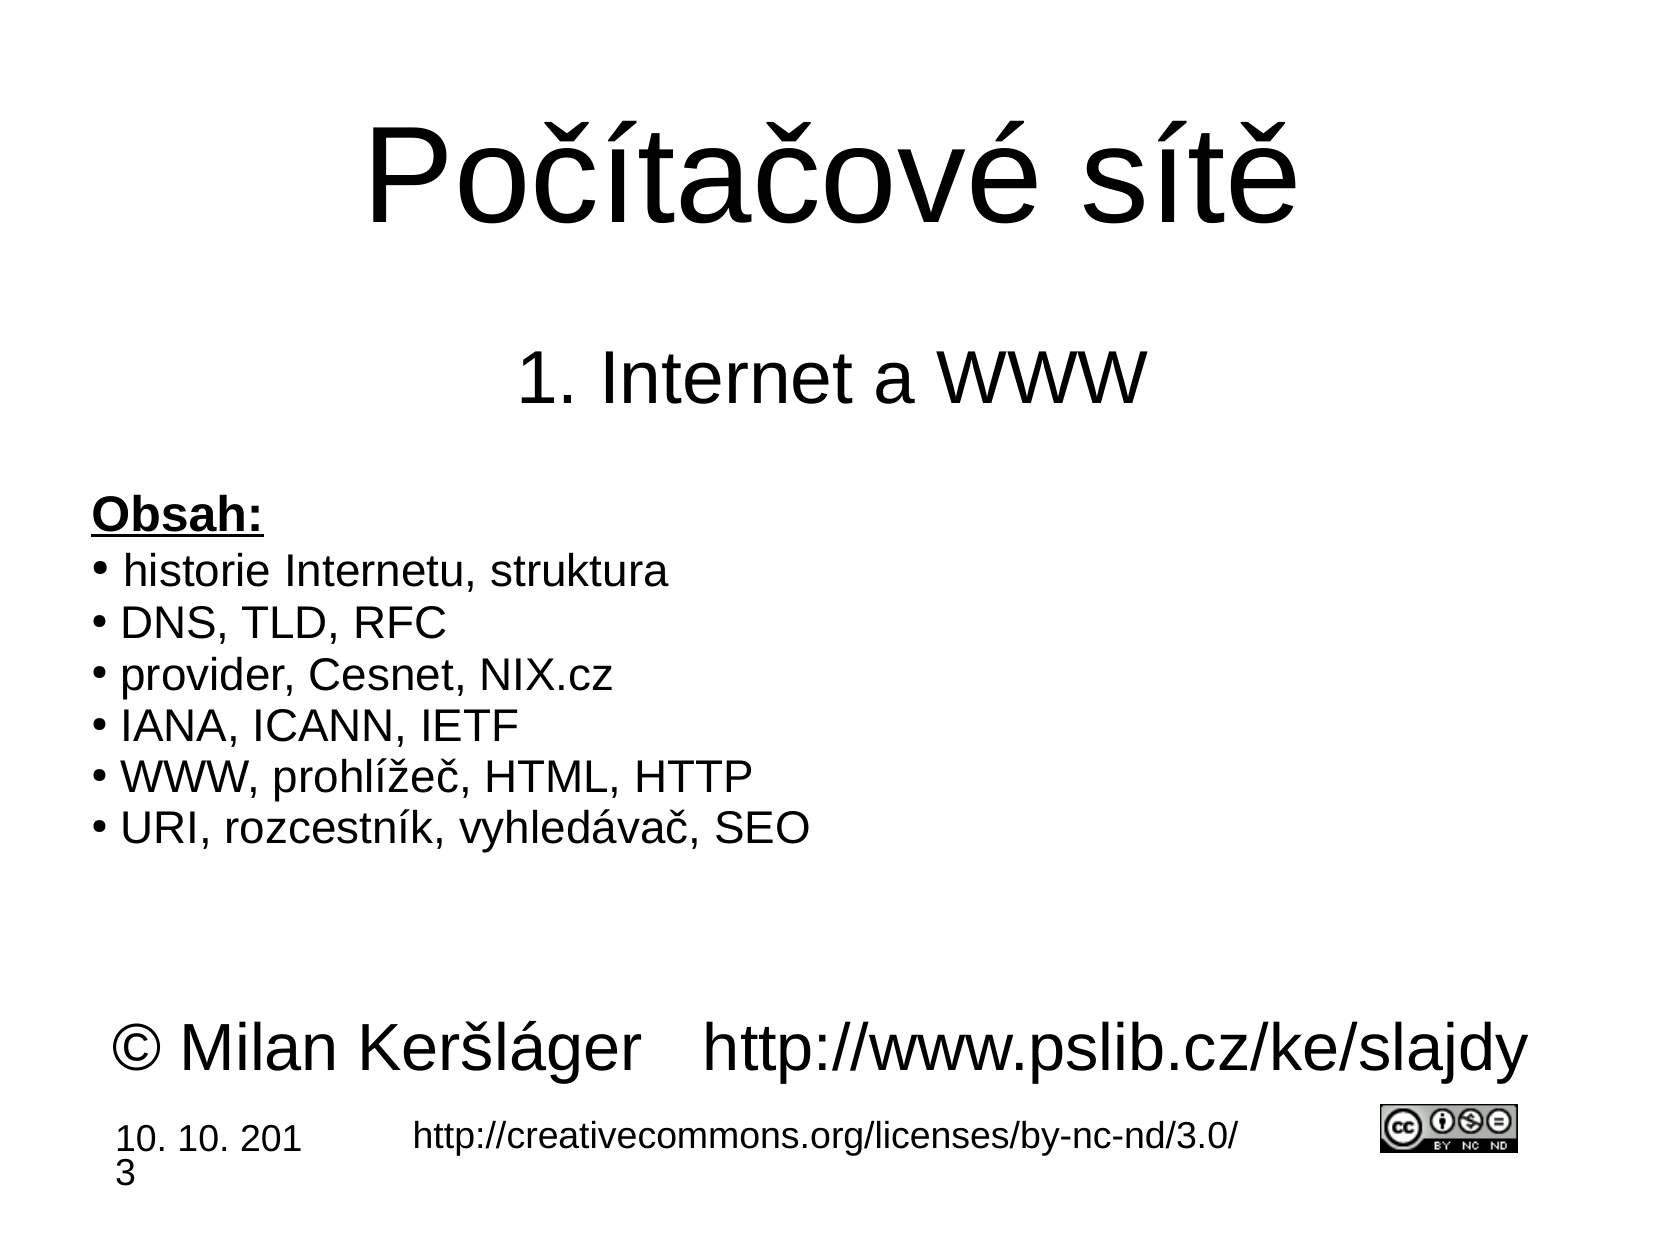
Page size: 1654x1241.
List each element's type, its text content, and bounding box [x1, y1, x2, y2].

picture [1380, 1104, 1518, 1153]
list © Milan Keršláger http://www.pslib.cz/ke/slajdy [76, 1009, 1565, 1087]
text_box 10. 10. 2013 [100, 1110, 337, 1168]
title Počítačové sítě 1. Internet a WWW [88, 56, 1577, 461]
text_box http://creativecommons.org/licenses/by-nc-nd/3.0/ [339, 1107, 1313, 1165]
text_box Obsah: historie Internetu, struktura DNS, TLD, RFC provider, Cesnet, NIX.cz IANA, ICANN, IETF WWW, prohlížeč, HTML, HTTP URI, rozcestník, vyhledávač, SEO [76, 478, 1583, 861]
